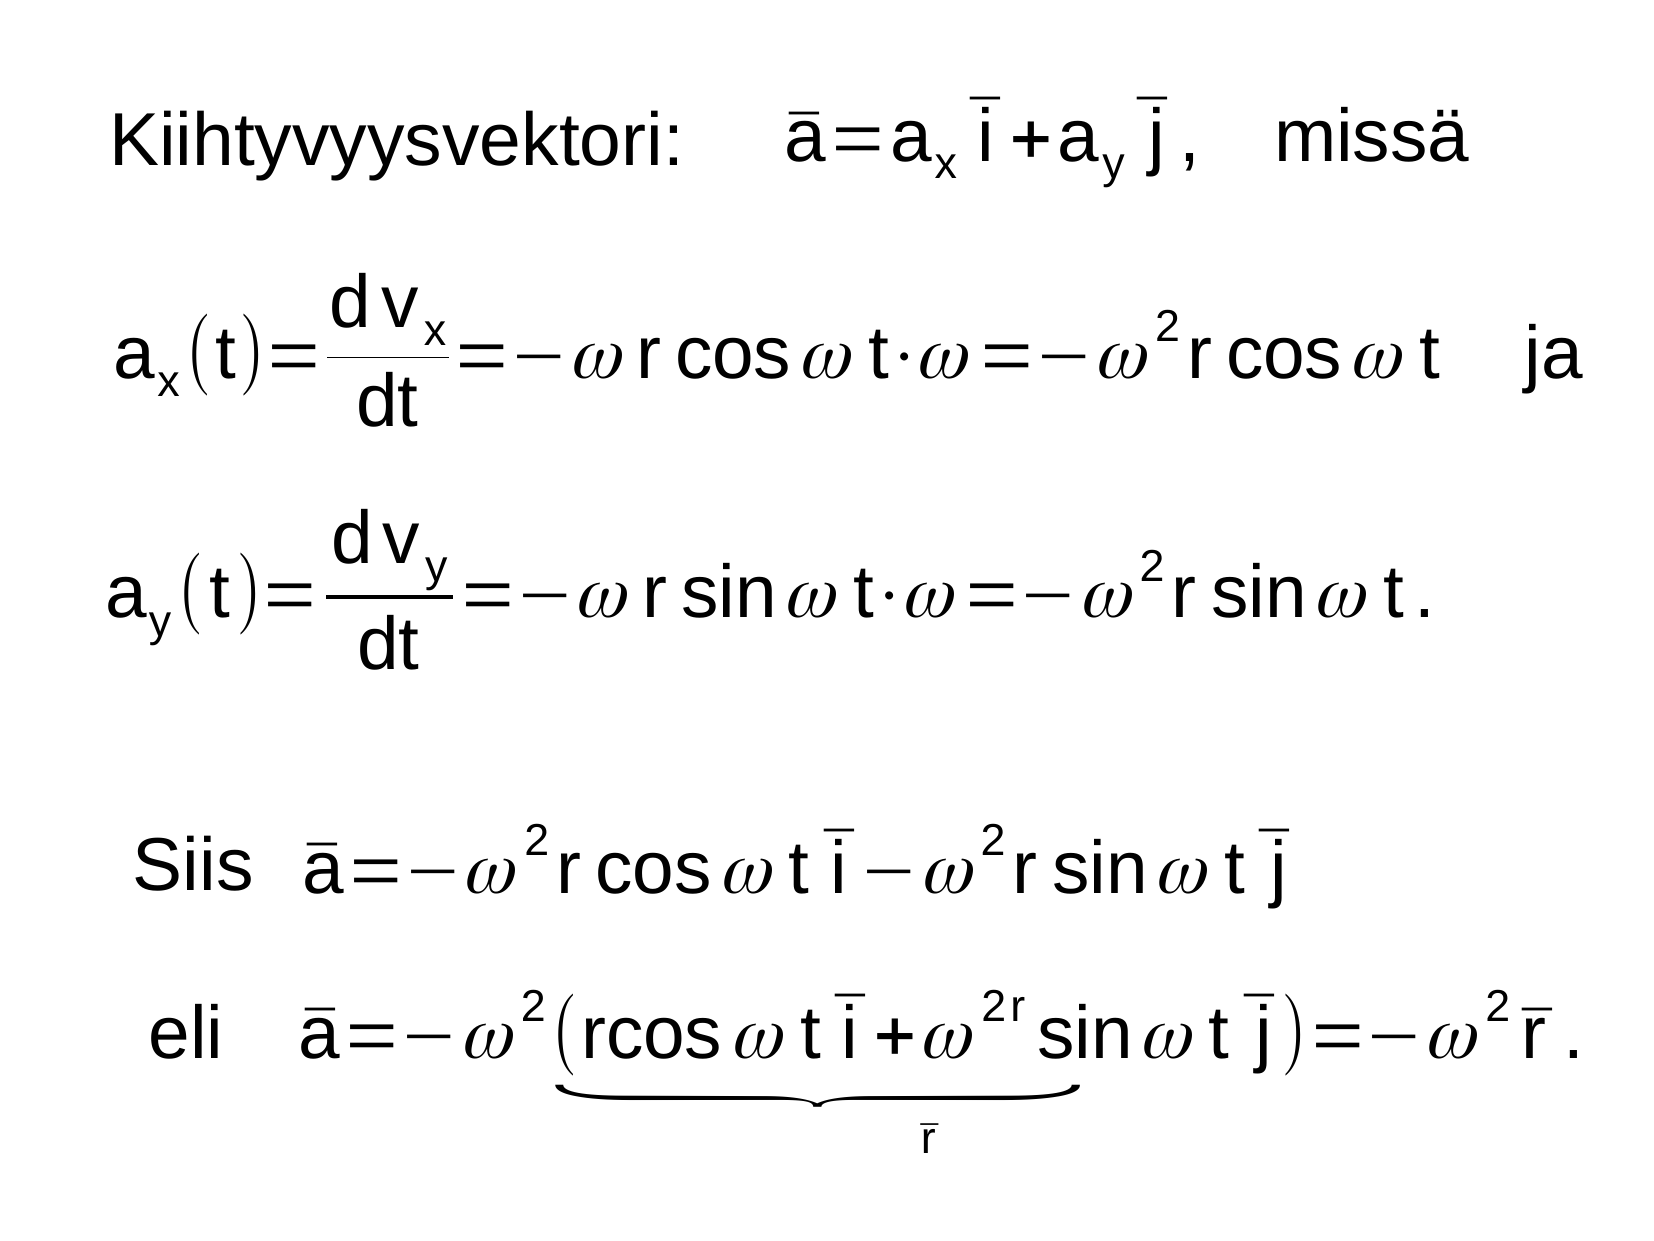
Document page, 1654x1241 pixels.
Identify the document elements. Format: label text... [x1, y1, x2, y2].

text_box Kiihtyvyysvektori: [94, 90, 721, 189]
chart [777, 93, 1477, 189]
chart [141, 980, 1591, 1163]
chart [295, 814, 1300, 909]
chart [106, 259, 1591, 443]
chart [97, 496, 1441, 687]
text_box Siis [118, 814, 342, 914]
